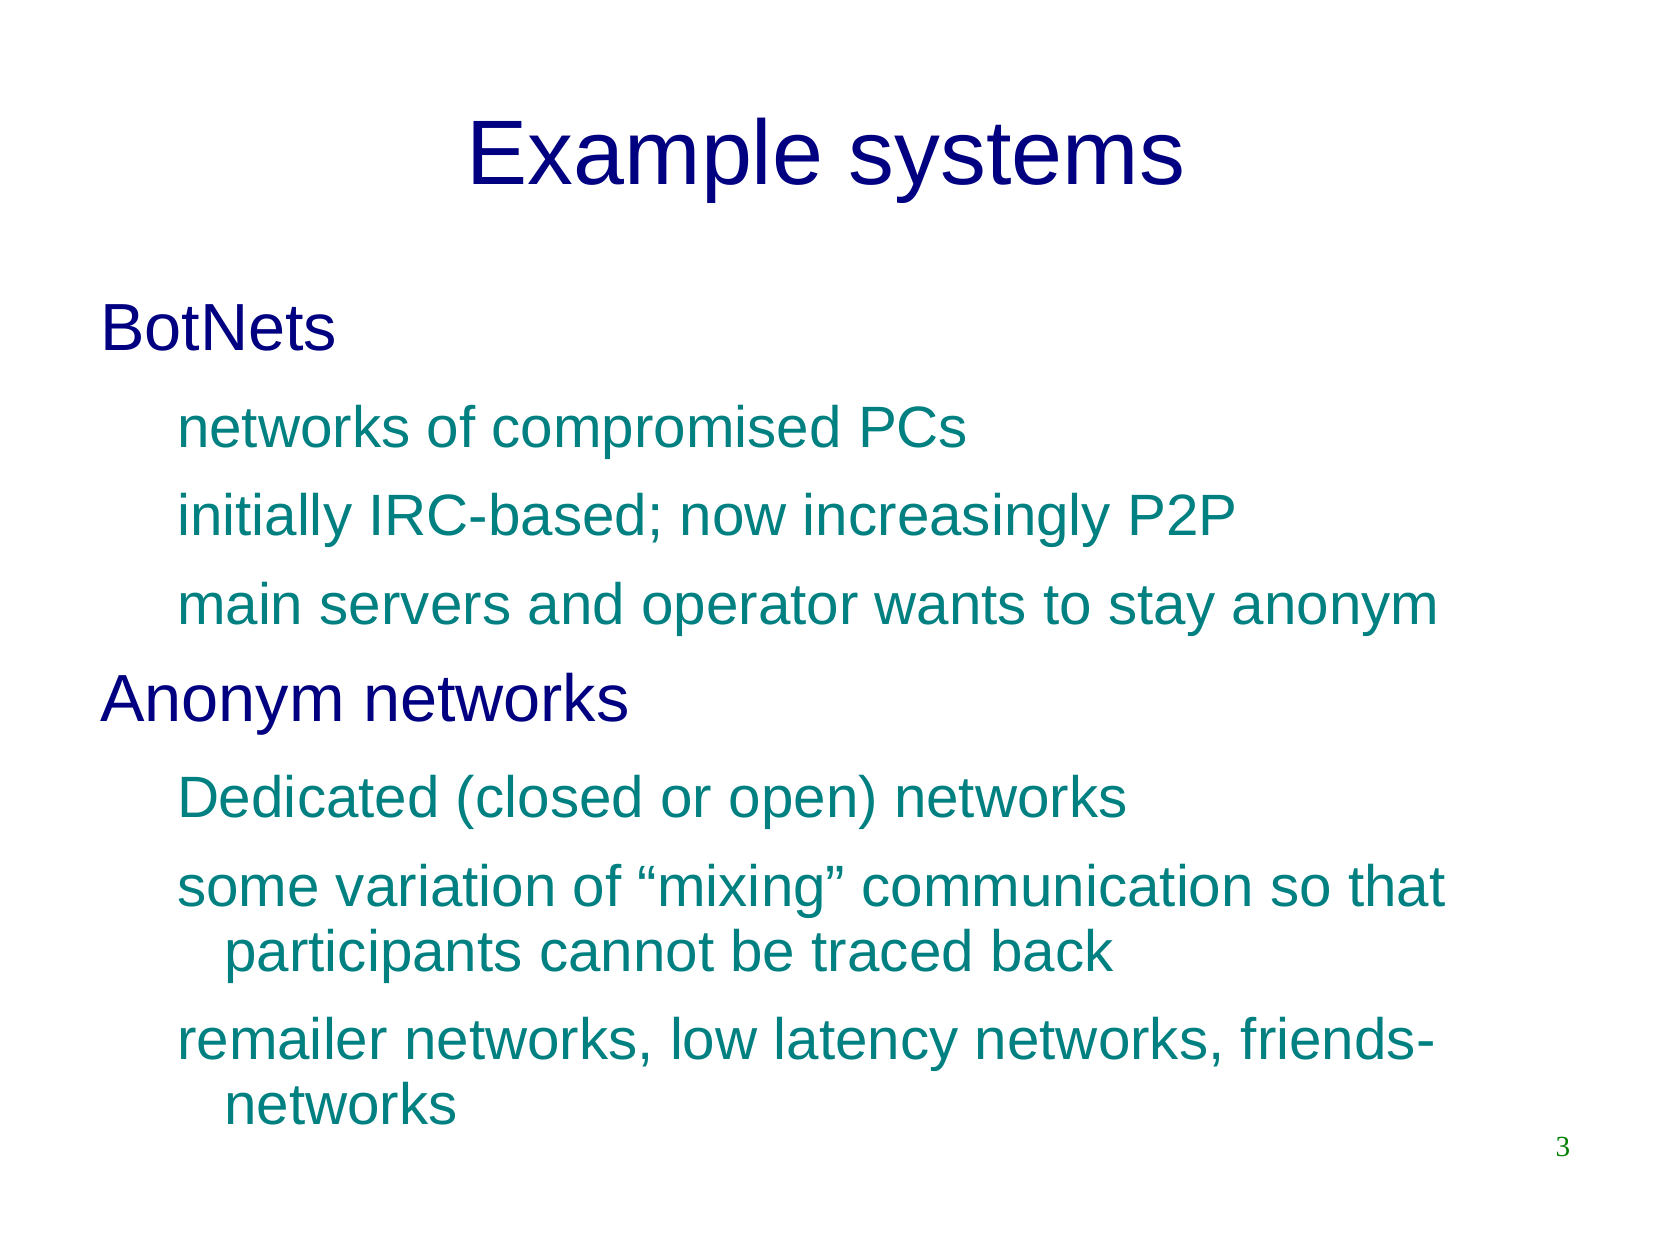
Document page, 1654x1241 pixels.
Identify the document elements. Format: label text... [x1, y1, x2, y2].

title Example systems [82, 56, 1571, 250]
list BotNets networks of compromised PCs initially IRC-based; now increasingly P2P main servers and operator wants to stay anonym Anonym networks Dedicated (closed or open) networks some variation of “mixing” communication so that participants cannot be traced back remailer networks, low latency networks, friends-networks [82, 290, 1571, 1138]
